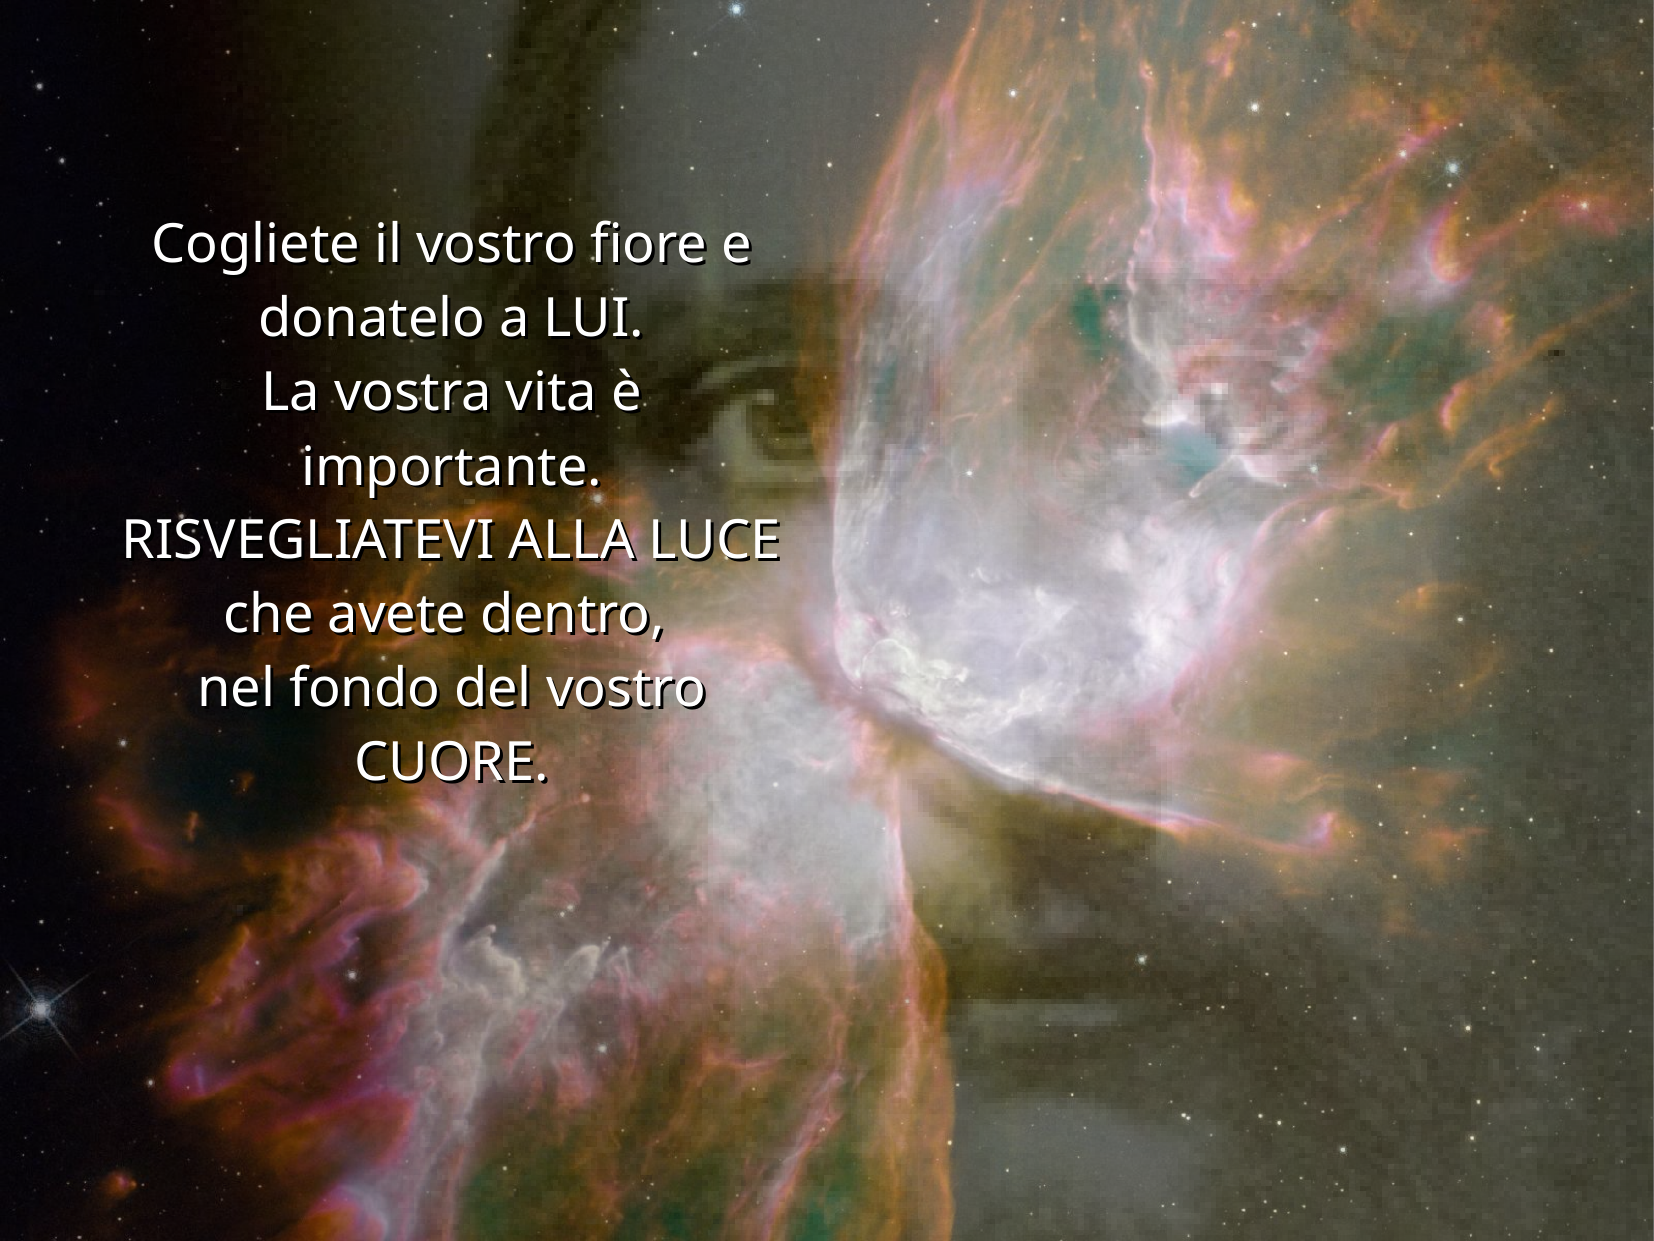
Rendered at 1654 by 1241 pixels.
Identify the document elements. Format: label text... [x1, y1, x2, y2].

title Cogliete il vostro fiore e donatelo a LUI. La vostra vita è importante. RISVEGLIATEVI ALLA LUCE che avete dentro, nel fondo del vostro CUORE. [106, 184, 798, 818]
picture [0, 0, 1654, 1241]
